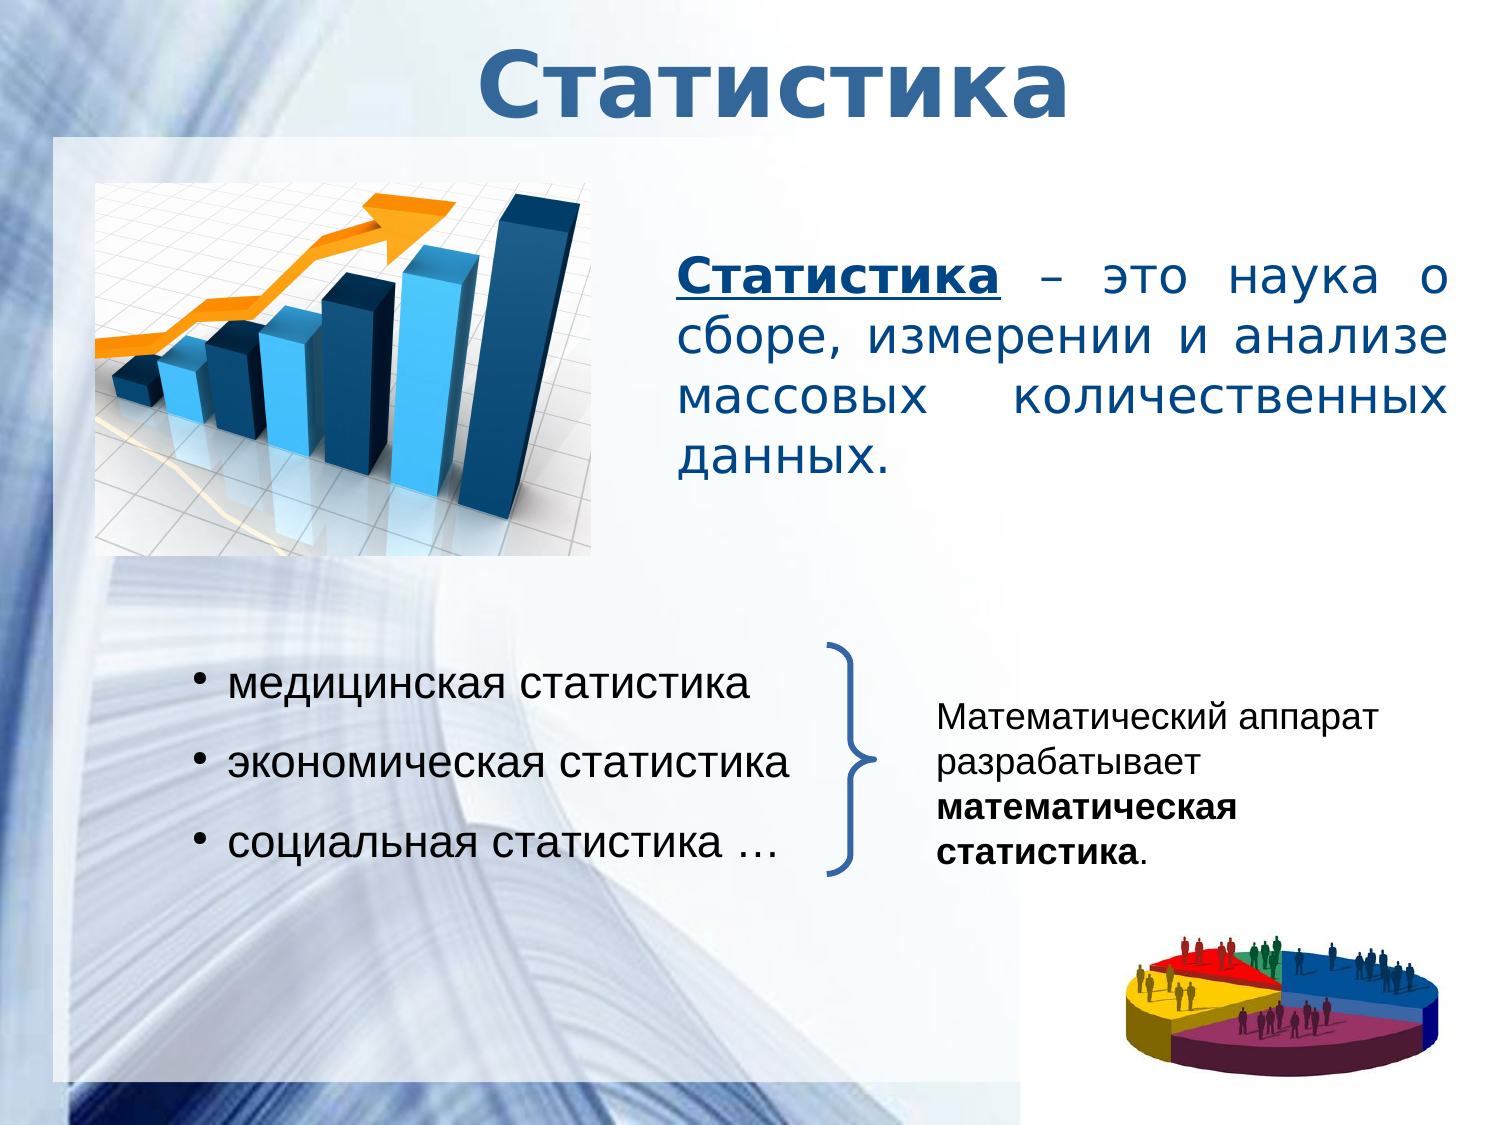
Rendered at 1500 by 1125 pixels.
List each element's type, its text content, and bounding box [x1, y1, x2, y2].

text_box Статистика – это наука о сборе, измерении и анализе массовых количественных данных. [827, 648, 860, 852]
picture [0, 0, 1500, 1125]
text_box Математический аппарат разрабатывает математическая статистика. [921, 685, 1418, 835]
text_box медицинская статистика экономическая статистика социальная статистика … [177, 644, 827, 925]
text_box Статистика – это наука о сборе, измерении и анализе массовых количественных данных. [661, 236, 1465, 852]
text_box Статистика [461, 18, 1088, 144]
